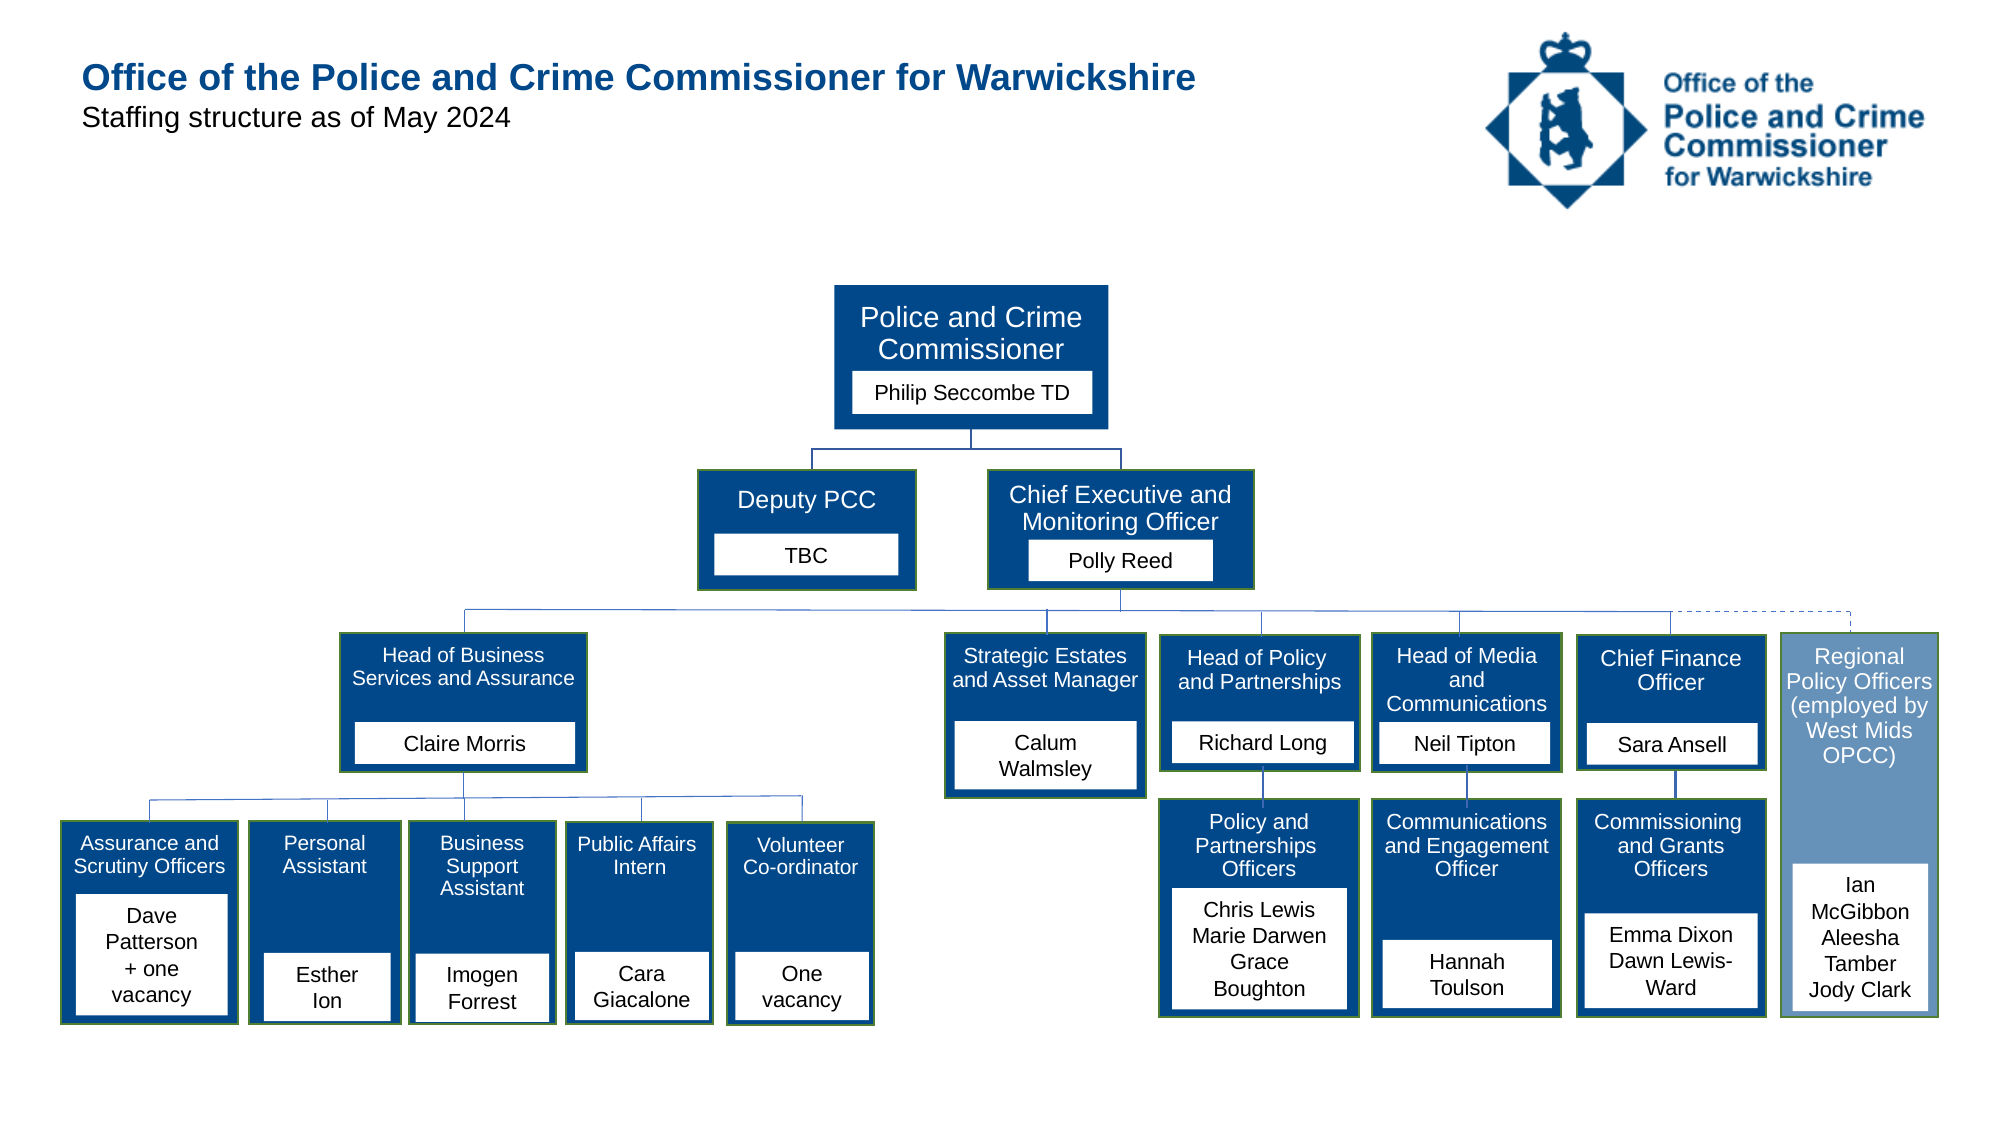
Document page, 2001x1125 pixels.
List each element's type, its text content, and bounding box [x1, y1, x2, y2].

text_box Assurance and Scrutiny Officers [61, 821, 238, 1025]
text_box Ian McGibbon Aleesha Tamber Jody Clark [1792, 863, 1929, 1012]
text_box Polly Reed [1028, 539, 1213, 582]
text_box TBC [714, 533, 899, 576]
text_box Policy and Partnerships Officers [1159, 798, 1360, 1018]
text_box Head of Business Services and Assurance [339, 633, 588, 773]
text_box Police and Crime Commissioner [834, 285, 1109, 430]
text_box Chief Executive and Monitoring Officer [987, 469, 1254, 590]
text_box Cara Giacalone [575, 951, 709, 1021]
picture [1472, 20, 1938, 221]
text_box Volunteer Co-ordinator [727, 822, 875, 1025]
text_box Chris Lewis Marie Darwen Grace Boughton [1172, 888, 1347, 1010]
text_box Sara Ansell [1586, 723, 1758, 765]
text_box Head of Policy and Partnerships [1159, 634, 1361, 771]
text_box Richard Long [1172, 721, 1354, 764]
text_box Deputy PCC [698, 469, 916, 590]
text_box Neil Tipton [1379, 722, 1551, 764]
text_box Dave Patterson + one vacancy [75, 894, 228, 1016]
text_box Public Affairs Intern [566, 822, 714, 1025]
text_box Hannah Toulson [1382, 939, 1552, 1009]
text_box Emma Dixon Dawn Lewis-Ward [1584, 913, 1758, 1009]
text_box Philip Seccombe TD [852, 370, 1093, 414]
text_box Strategic Estates and Asset Manager [945, 633, 1147, 799]
text_box Communications and Engagement Officer [1372, 798, 1562, 1018]
text_box Imogen Forrest [415, 953, 550, 1022]
text_box Esther Ion [263, 952, 391, 1022]
text_box Head of Media and Communications [1372, 633, 1562, 773]
text_box Calum Walmsley [954, 721, 1137, 790]
text_box One vacancy [735, 951, 869, 1021]
text_box Chief Finance Officer [1576, 634, 1766, 771]
text_box Personal Assistant [248, 821, 402, 1025]
text_box Business Support Assistant [408, 821, 556, 1025]
text_box Claire Morris [354, 722, 576, 764]
text_box Commissioning and Grants Officers [1576, 798, 1766, 1018]
text_box Office of the Police and Crime Commissioner for Warwickshire Staffing structure as of May 2024 [66, 45, 1444, 142]
text_box Regional Policy Officers (employed by West Mids OPCC) [1780, 633, 1939, 1018]
